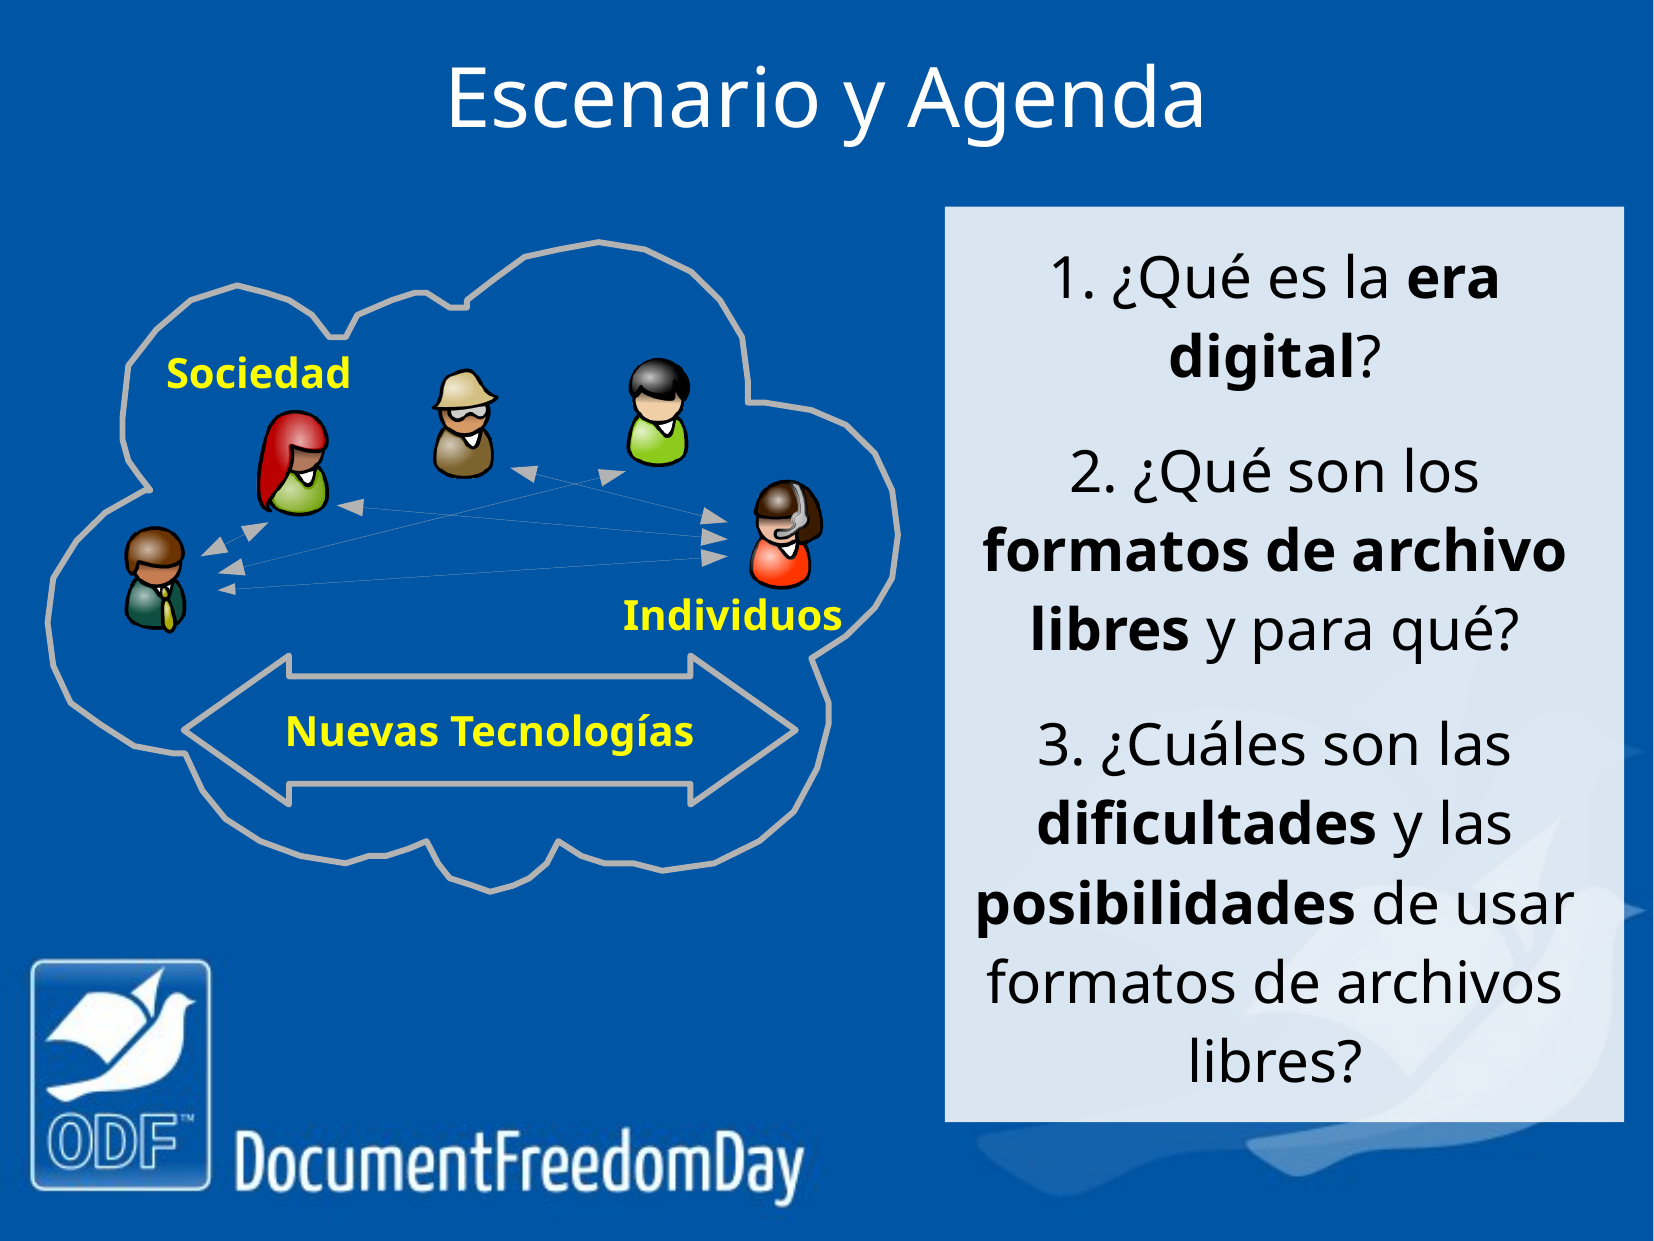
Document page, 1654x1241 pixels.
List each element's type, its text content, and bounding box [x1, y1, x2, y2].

text_box Individuos [608, 578, 857, 644]
picture [0, 0, 1654, 1241]
text_box Sociedad [151, 336, 367, 402]
title Escenario y Agenda [82, 31, 1571, 160]
text_box 1. ¿Qué es la era digital? 2. ¿Qué son los formatos de archivo libres y para qué? 3. ¿Cuáles son las dificultades y las posibilidades de usar formatos de archivos libres? [944, 206, 1625, 1123]
text_box Nuevas Tecnologías [183, 655, 796, 805]
